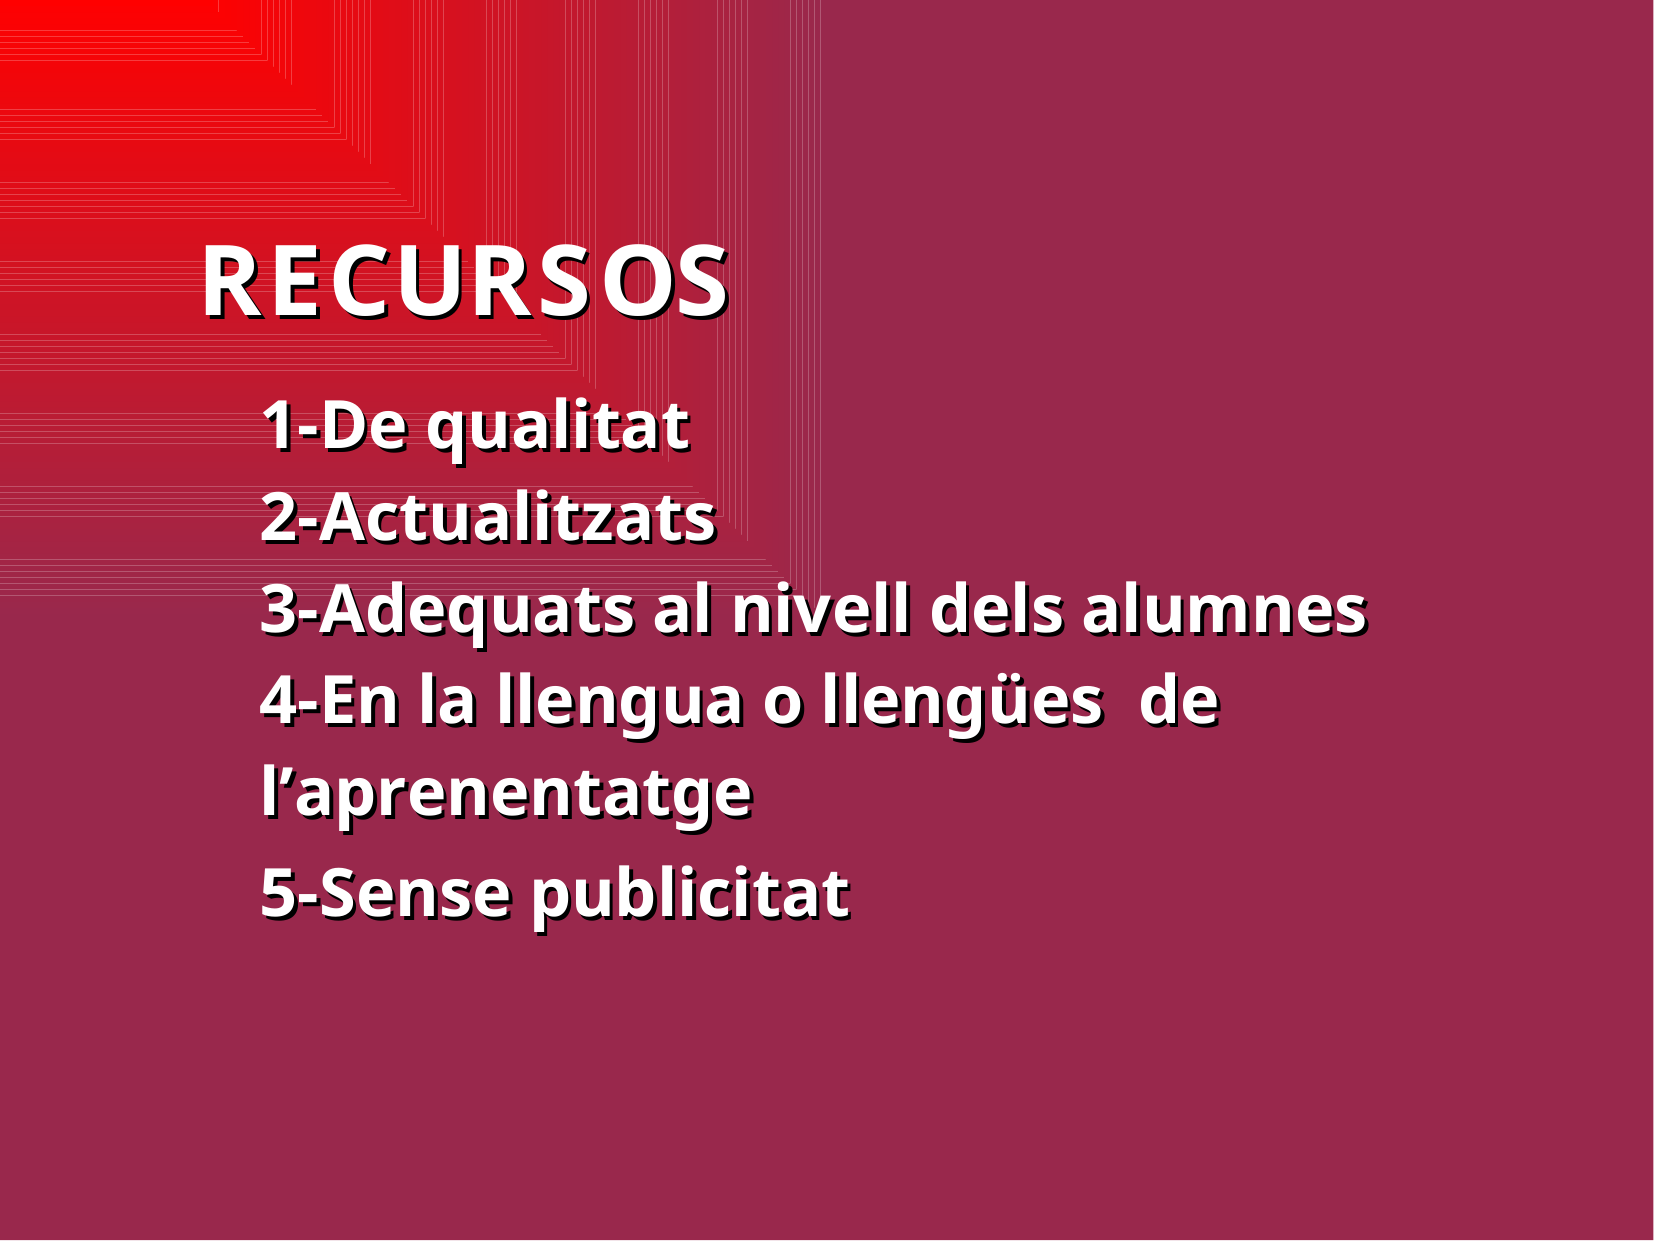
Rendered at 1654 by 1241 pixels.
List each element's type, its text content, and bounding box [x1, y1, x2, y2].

text_box 1-De qualitat 2-Actualitzats 3-Adequats al nivell dels alumnes 4-En la llengua o llengües de l’aprenentatge 5-Sense publicitat [259, 376, 1549, 939]
picture [179, 208, 763, 348]
